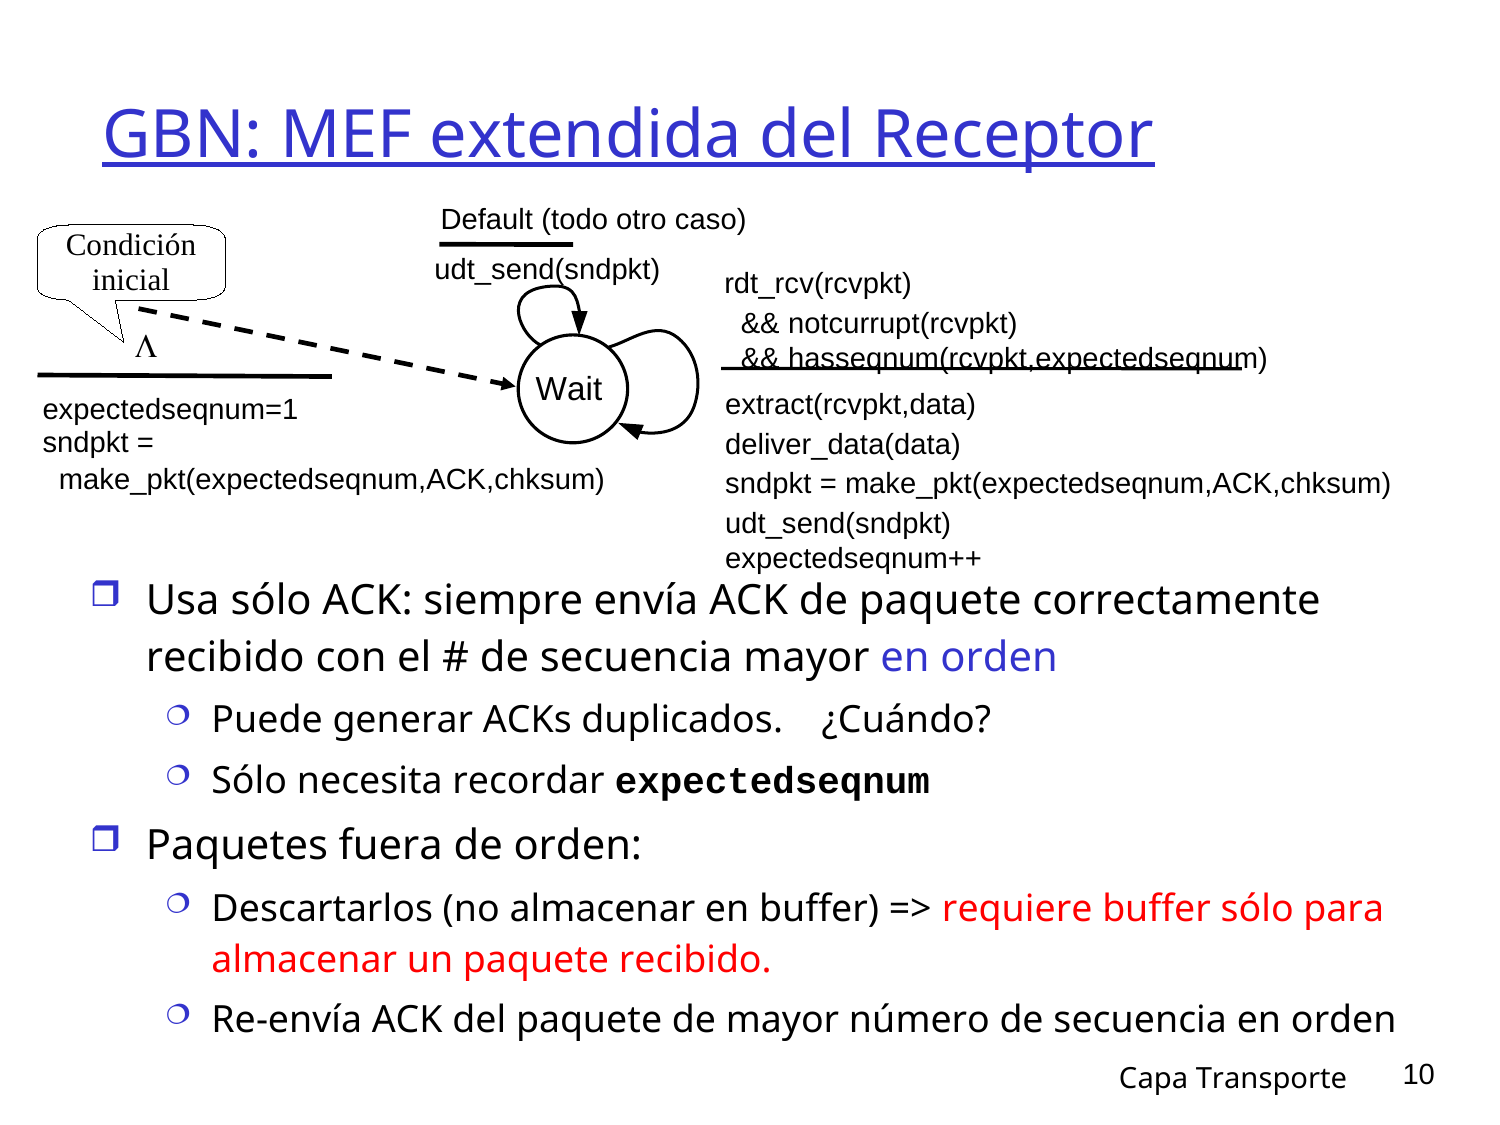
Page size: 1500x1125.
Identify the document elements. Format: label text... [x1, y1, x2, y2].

text_box Wait [503, 362, 635, 385]
text_box rdt_rcv(rcvpkt)‏ && notcurrupt(rcvpkt)‏ && hasseqnum(rcvpkt,expectedseqnum) [709, 254, 1296, 348]
text_box [525, 334, 621, 362]
text_box  [119, 326, 173, 373]
title GBN: MEF extendida del Receptor [87, 37, 1363, 225]
text_box expectedseqnum=1 sndpkt = make_pkt(expectedseqnum,ACK,chksum)‏ [27, 385, 664, 547]
text_box extract(rcvpkt,data)‏ deliver_data(data)‏ sndpkt = make_pkt(expectedseqnum,ACK,chksum)‏ udt_send(sndpkt)‏ expectedseqnum++ [710, 375, 1419, 517]
text_box udt_send(sndpkt)‏ [419, 240, 685, 293]
list Usa sólo ACK: siempre envía ACK de paquete correctamente recibido con el # de secuencia mayor en orden Puede generar ACKs duplicados. ¿Cuándo? Sólo necesita recordar expectedseqnum Paquetes fuera de orden: Descartarlos (no almacenar en buffer) => requiere buffer sólo para almacenar un paquete recibido. Re-envía ACK del paquete de mayor número de secuencia en orden [75, 561, 1469, 1096]
text_box Default (todo otro caso) [425, 195, 788, 237]
text_box Condición inicial [37, 224, 226, 343]
